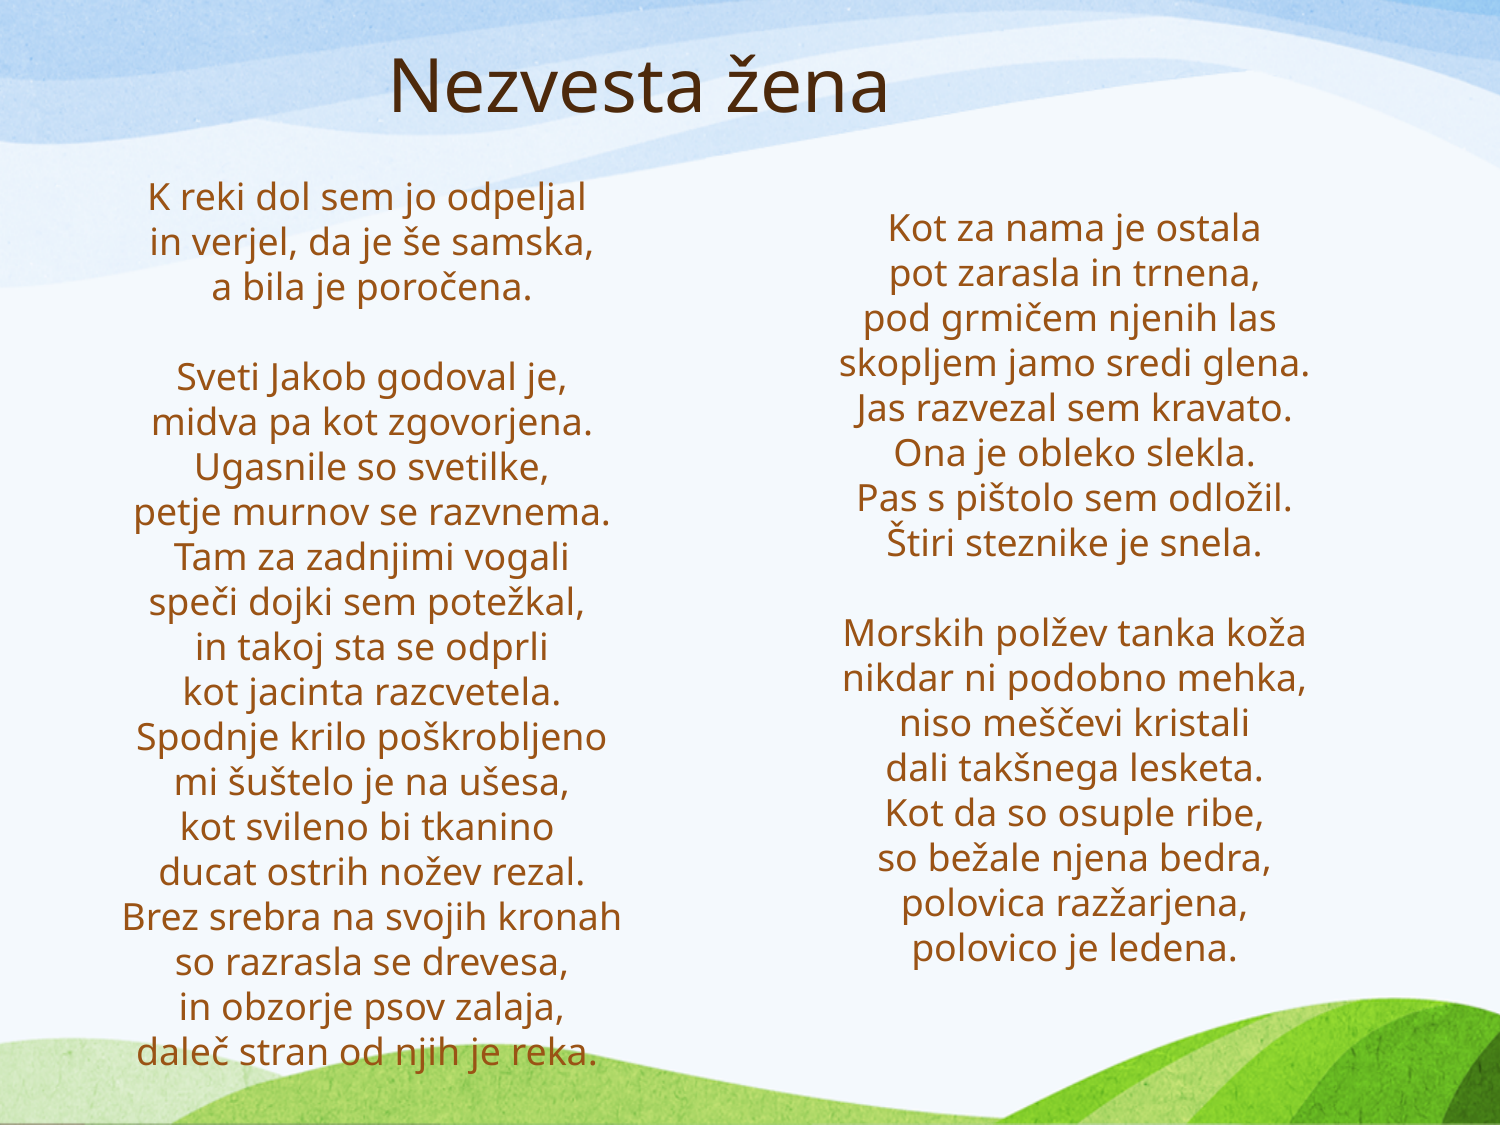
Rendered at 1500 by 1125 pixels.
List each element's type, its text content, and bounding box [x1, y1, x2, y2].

picture [0, 0, 1500, 1125]
text_box Kot za nama je ostala pot zarasla in trnena, pod grmičem njenih las skopljem jamo sredi glena. Jas razvezal sem kravato. Ona je obleko slekla. Pas s pištolo sem odložil. Štiri steznike je snela. Morskih polžev tanka koža nikdar ni podobno mehka, niso meščevi kristali dali takšnega lesketa. Kot da so osuple ribe, so bežale njena bedra, polovica razžarjena, polovico je ledena. [714, 196, 1436, 1022]
text_box K reki dol sem jo odpeljal in verjel, da je še samska, a bila je poročena. Sveti Jakob godoval je, midva pa kot zgovorjena. Ugasnile so svetilke, petje murnov se razvnema. Tam za zadnjimi vogali speči dojki sem potežkal, in takoj sta se odprli kot jacinta razcvetela. Spodnje krilo poškrobljeno mi šuštelo je na ušesa, kot svileno bi tkanino ducat ostrih nožev rezal. Brez srebra na svojih kronah so razrasla se drevesa, in obzorje psov zalaja, daleč stran od njih je reka. [0, 165, 745, 1081]
title Nezvesta žena [372, 0, 1500, 137]
